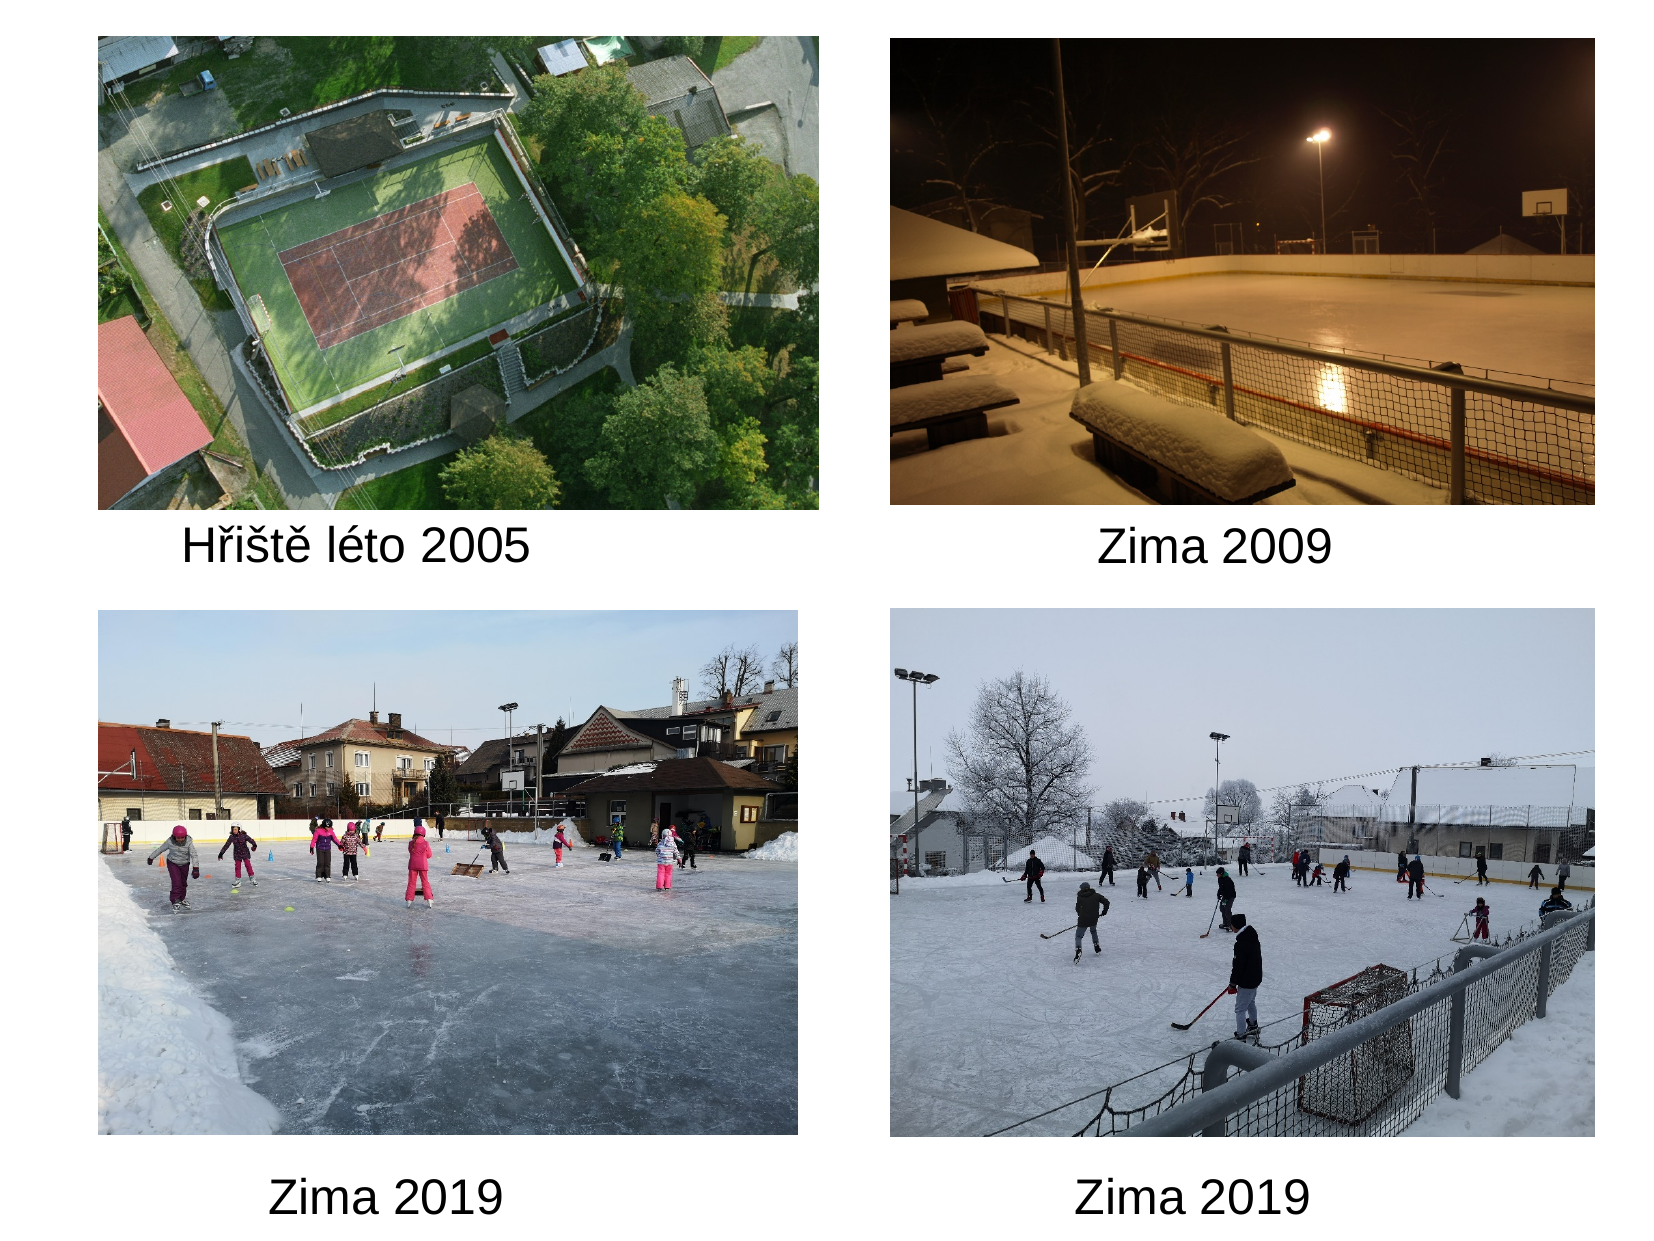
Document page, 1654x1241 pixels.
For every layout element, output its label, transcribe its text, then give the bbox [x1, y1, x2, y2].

text_box Hřiště léto 2005 [167, 510, 729, 583]
picture [98, 37, 819, 510]
text_box Zima 2019 [253, 1162, 819, 1236]
text_box Zima 2019 [1060, 1162, 1484, 1236]
picture [98, 610, 798, 1135]
text_box Zima 2009 [1082, 510, 1544, 584]
picture [890, 38, 1595, 505]
picture [890, 608, 1595, 1137]
